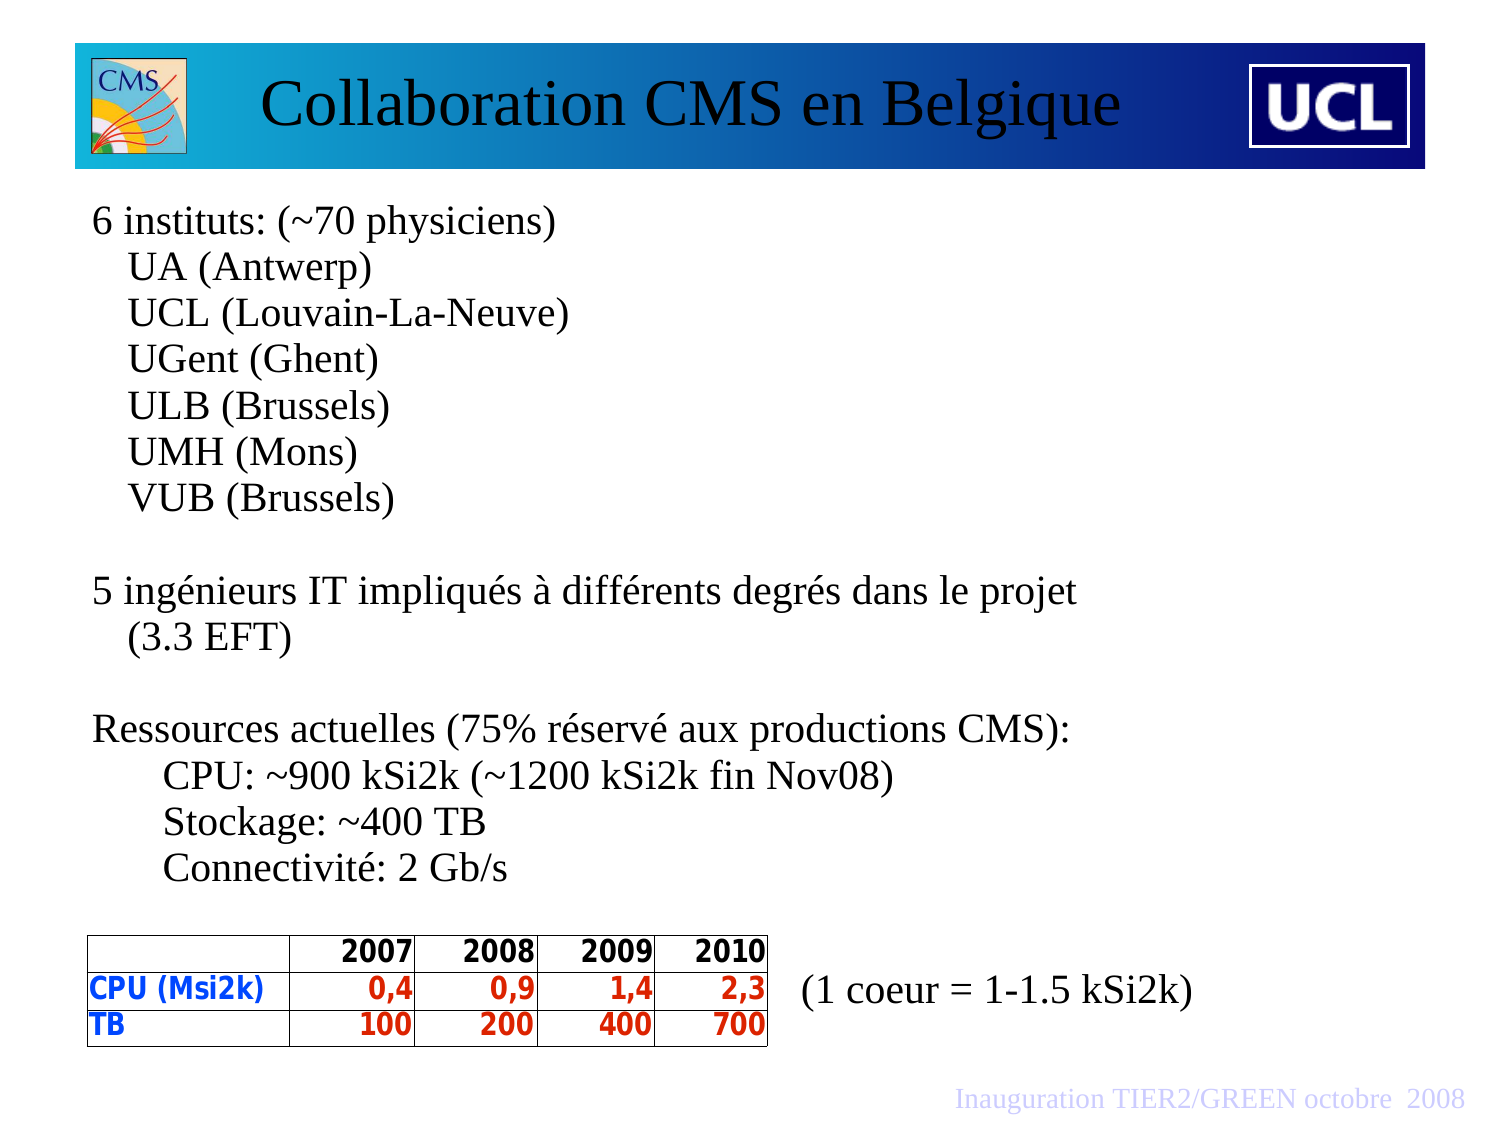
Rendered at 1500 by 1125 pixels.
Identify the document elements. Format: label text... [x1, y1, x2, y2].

picture [1252, 67, 1405, 145]
text_box Inauguration TIER2/GREEN octobre 2008 [940, 1074, 1482, 1123]
picture [92, 59, 186, 153]
chart [85, 933, 770, 1048]
text_box Collaboration CMS en Belgique [245, 58, 1222, 150]
text_box (1 coeur = 1-1.5 kSi2k) [786, 958, 1234, 1022]
text_box 6 instituts: (~70 physiciens) UA (Antwerp) UCL (Louvain-La-Neuve) UGent (Ghent) ULB (Brussels) UMH (Mons) VUB (Brussels) 5 ingénieurs IT impliqués à différents degrés dans le projet (3.3 EFT) Ressources actuelles (75% réservé aux productions CMS): CPU: ~900 kSi2k (~1200 kSi2k fin Nov08) Stockage: ~400 TB Connectivité: 2 Gb/s [41, 189, 1263, 922]
